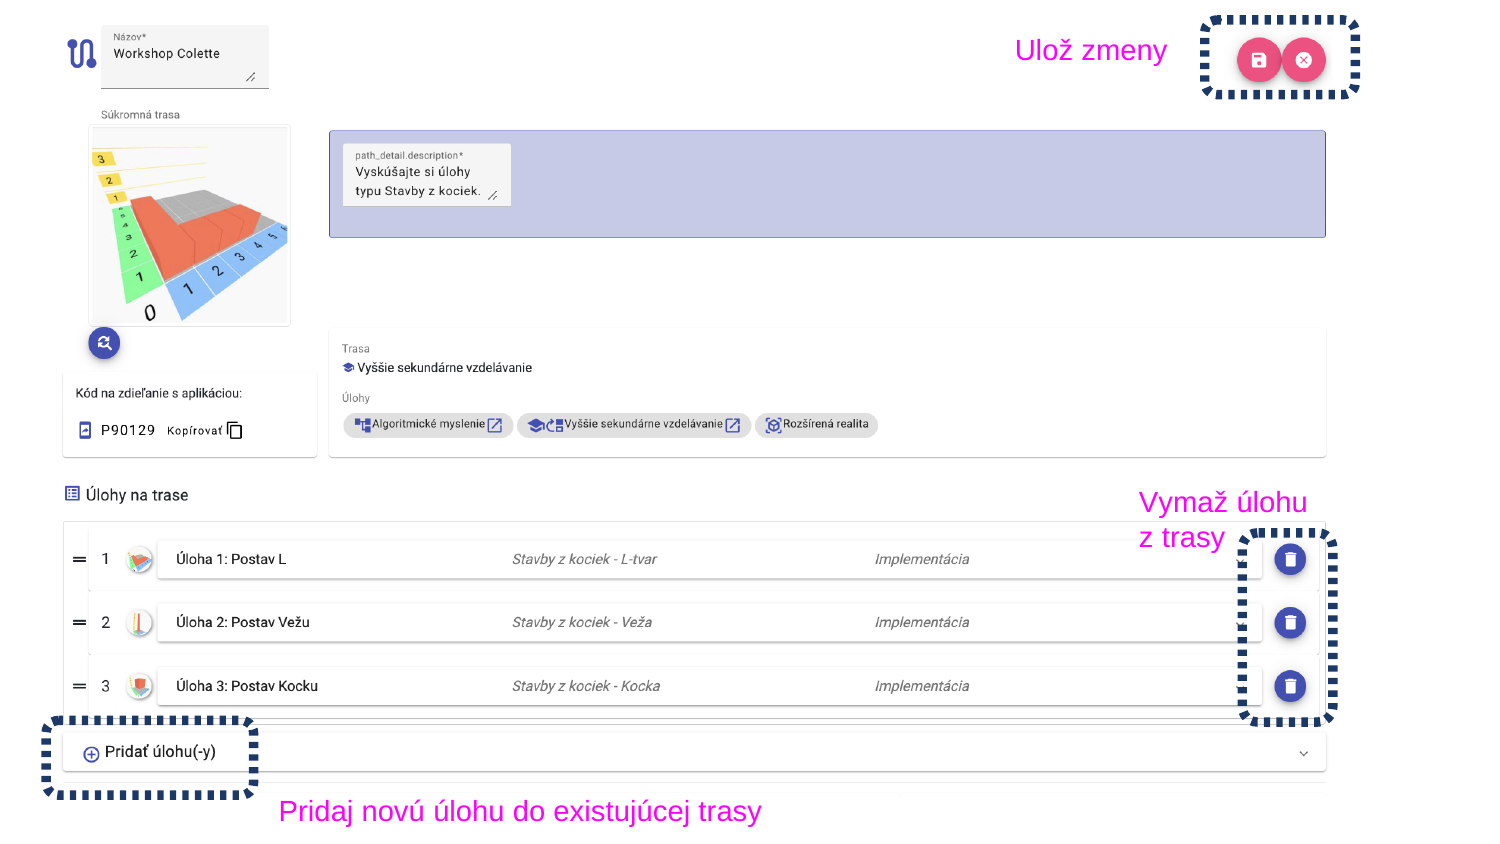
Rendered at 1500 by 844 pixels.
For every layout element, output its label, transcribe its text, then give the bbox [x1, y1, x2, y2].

picture [56, 20, 1332, 796]
text_box Pridaj novú úlohu do existujúcej trasy [263, 785, 803, 836]
text_box Vymaž úlohu z trasy [1123, 475, 1485, 562]
text_box Ulož zmeny [999, 23, 1201, 74]
